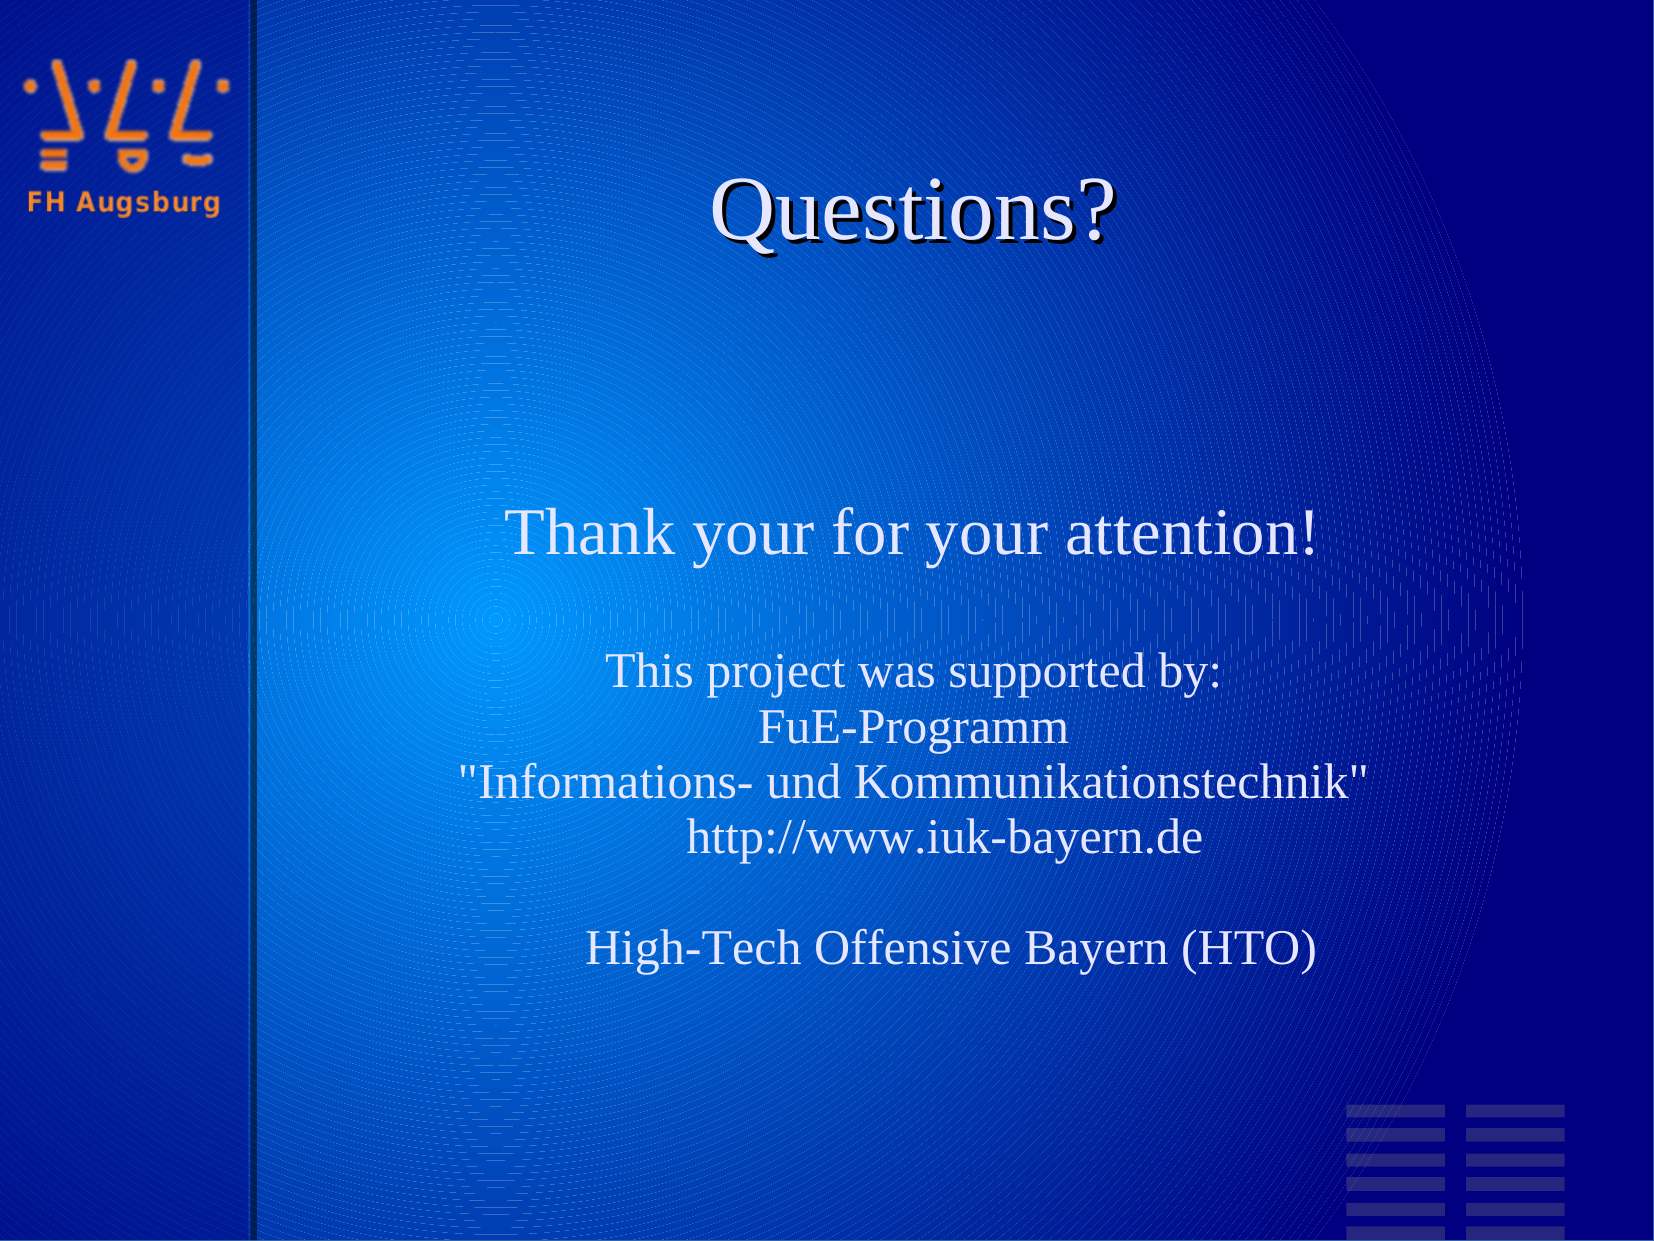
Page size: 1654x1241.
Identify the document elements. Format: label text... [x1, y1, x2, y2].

subtitle Thank your for your attention! This project was supported by: FuE-Programm "Informations- und Kommunikationstechnik" http://www.iuk-bayern.de High-Tech Offensive Bayern (HTO) [295, 344, 1533, 1126]
picture [14, 58, 237, 227]
title Questions? [295, 104, 1533, 313]
